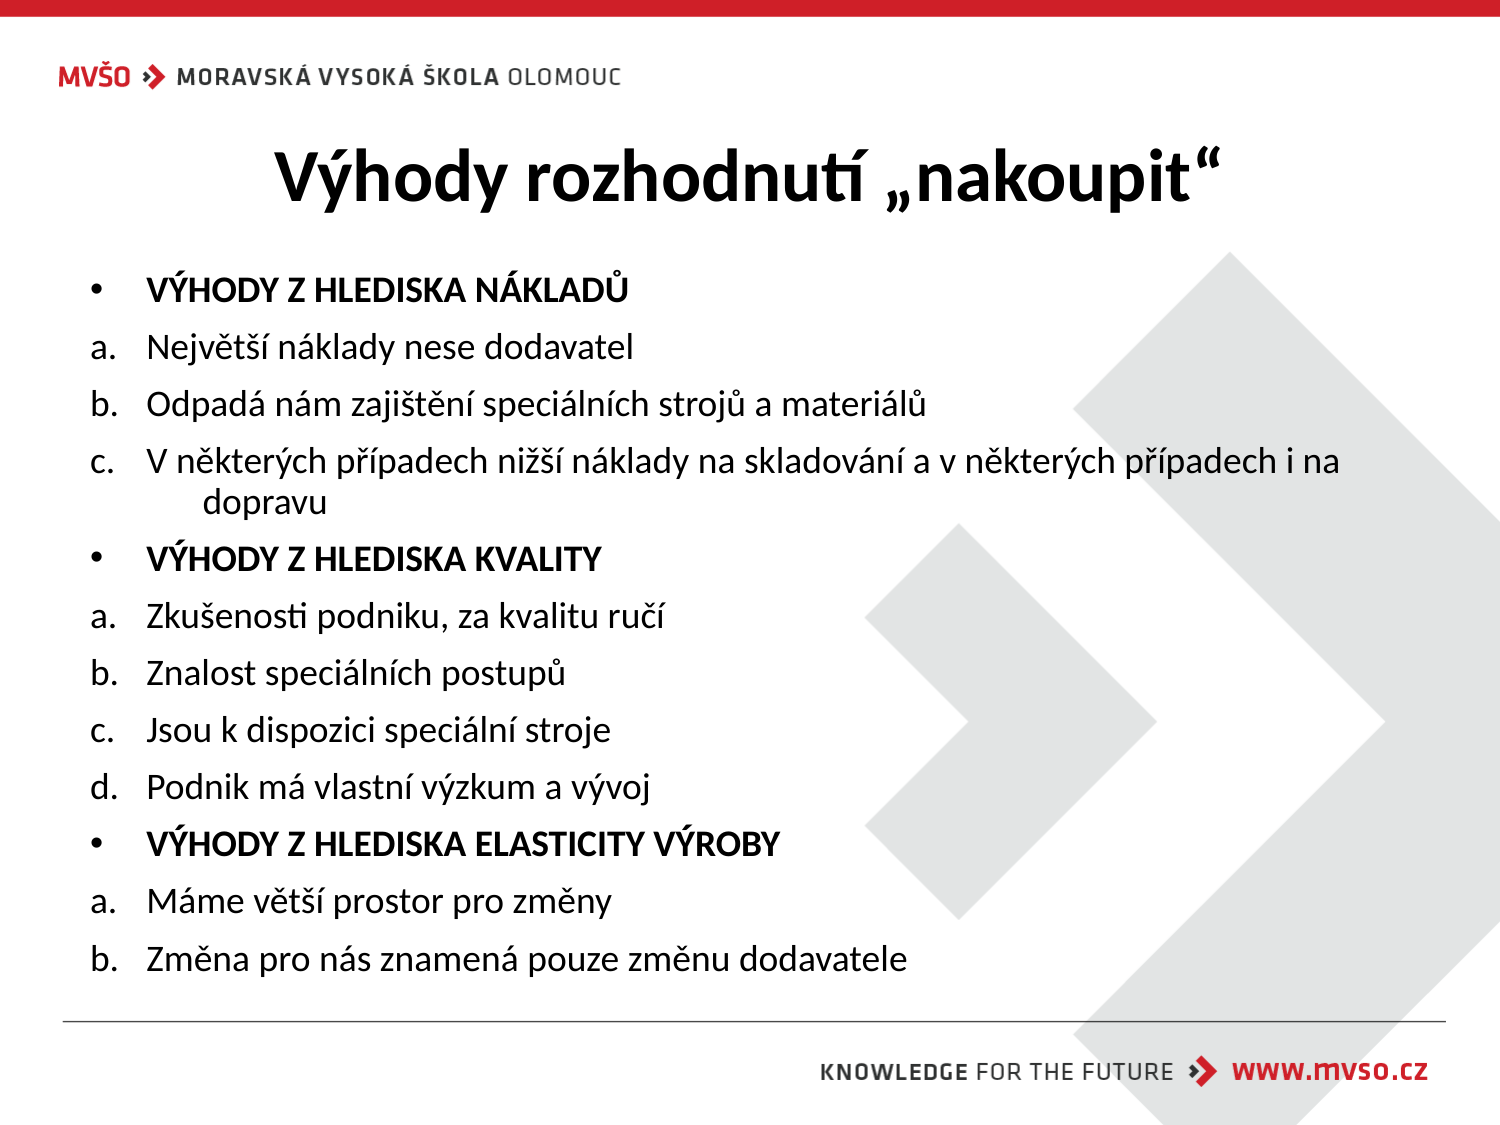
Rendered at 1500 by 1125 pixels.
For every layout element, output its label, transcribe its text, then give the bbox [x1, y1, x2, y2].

title Výhody rozhodnutí „nakoupit“ [75, 110, 1426, 233]
list VÝHODY Z HLEDISKA NÁKLADŮ Největší náklady nese dodavatel Odpadá nám zajištění speciálních strojů a materiálů V některých případech nižší náklady na skladování a v některých případech i na dopravu VÝHODY Z HLEDISKA KVALITY Zkušenosti podniku, za kvalitu ručí Znalost speciálních postupů Jsou k dispozici speciální stroje Podnik má vlastní výzkum a vývoj VÝHODY Z HLEDISKA ELASTICITY VÝROBY Máme větší prostor pro změny Změna pro nás znamená pouze změnu dodavatele [75, 262, 1426, 1005]
